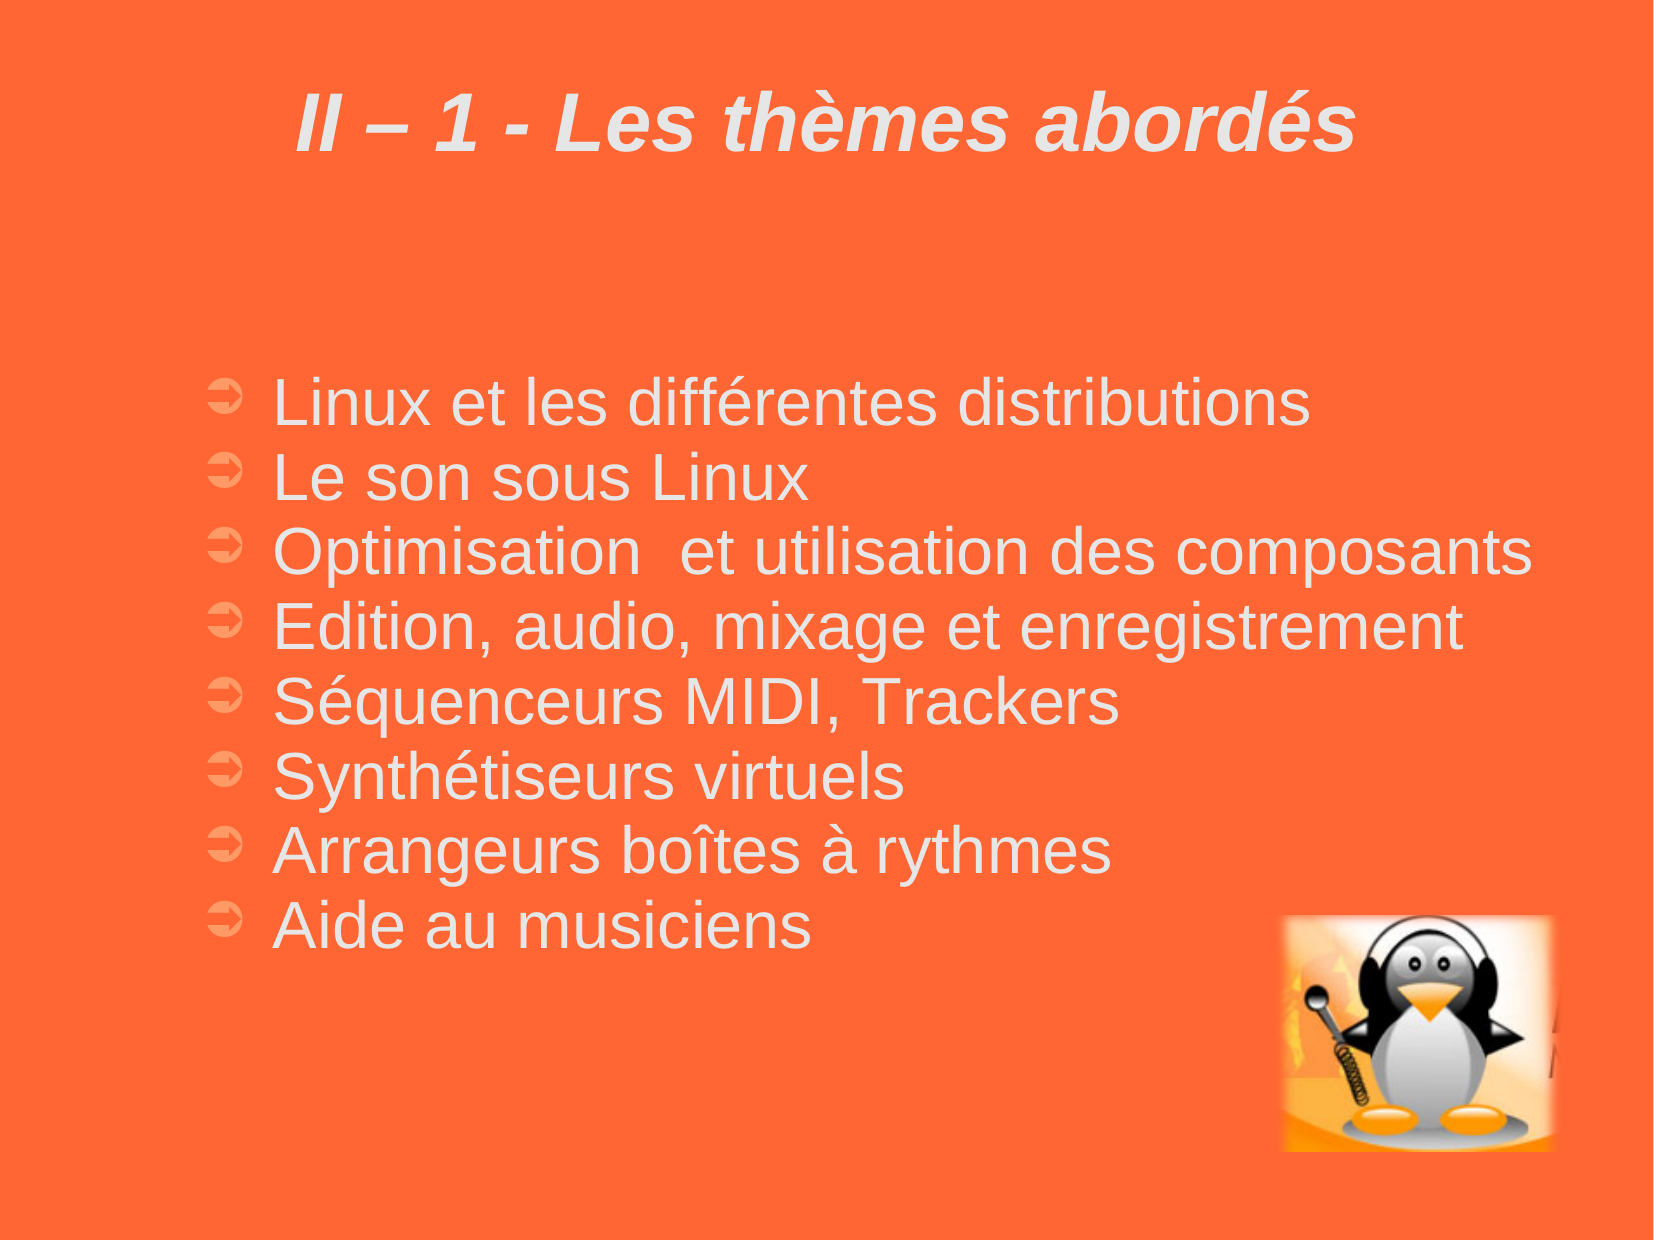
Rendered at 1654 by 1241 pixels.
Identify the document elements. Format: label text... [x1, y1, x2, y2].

picture [1272, 1147, 1565, 1152]
list Linux et les différentes distributions Le son sous Linux Optimisation et utilisation des composants Edition, audio, mixage et enregistrement Séquenceurs MIDI, Trackers Synthétiseurs virtuels Arrangeurs boîtes à rythmes Aide au musiciens [178, 364, 1570, 1147]
title II – 1 - Les thèmes abordés [121, 19, 1534, 227]
